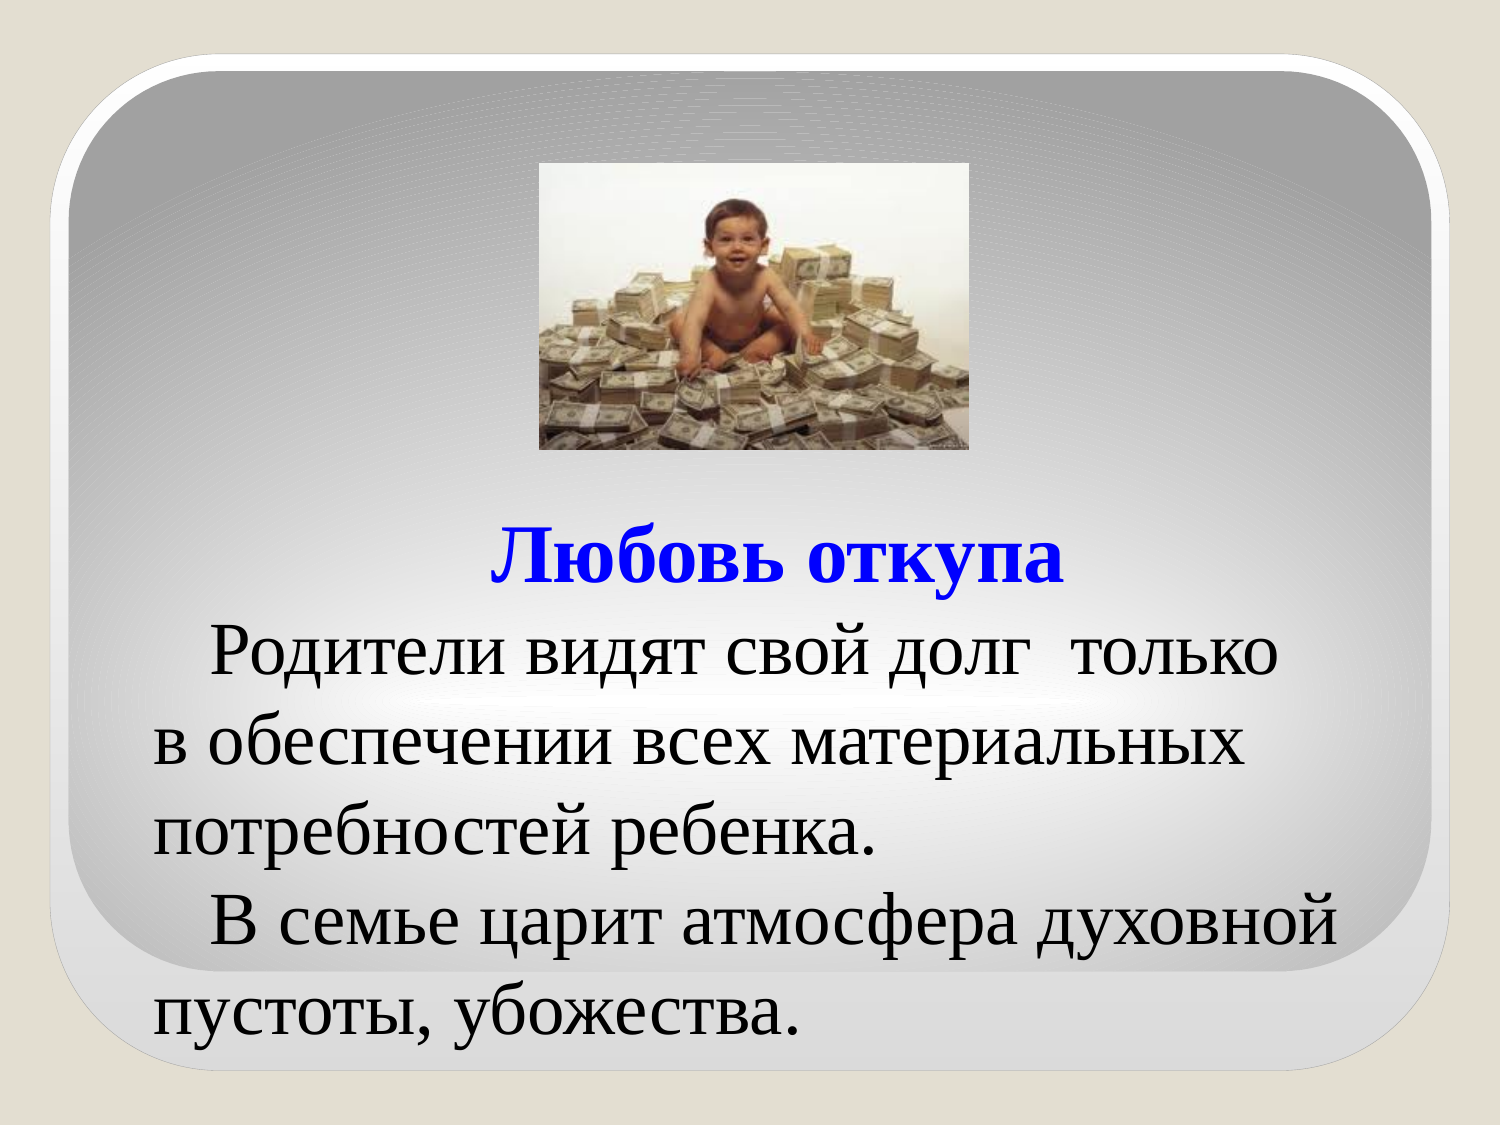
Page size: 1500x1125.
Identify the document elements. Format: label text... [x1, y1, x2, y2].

picture [539, 163, 969, 450]
title Любовь откупа Родители видят свой долг только в обеспечении всех материальных потребностей ребенка. В семье царит атмосфера духовной пустоты, убожества. [82, 492, 1425, 991]
